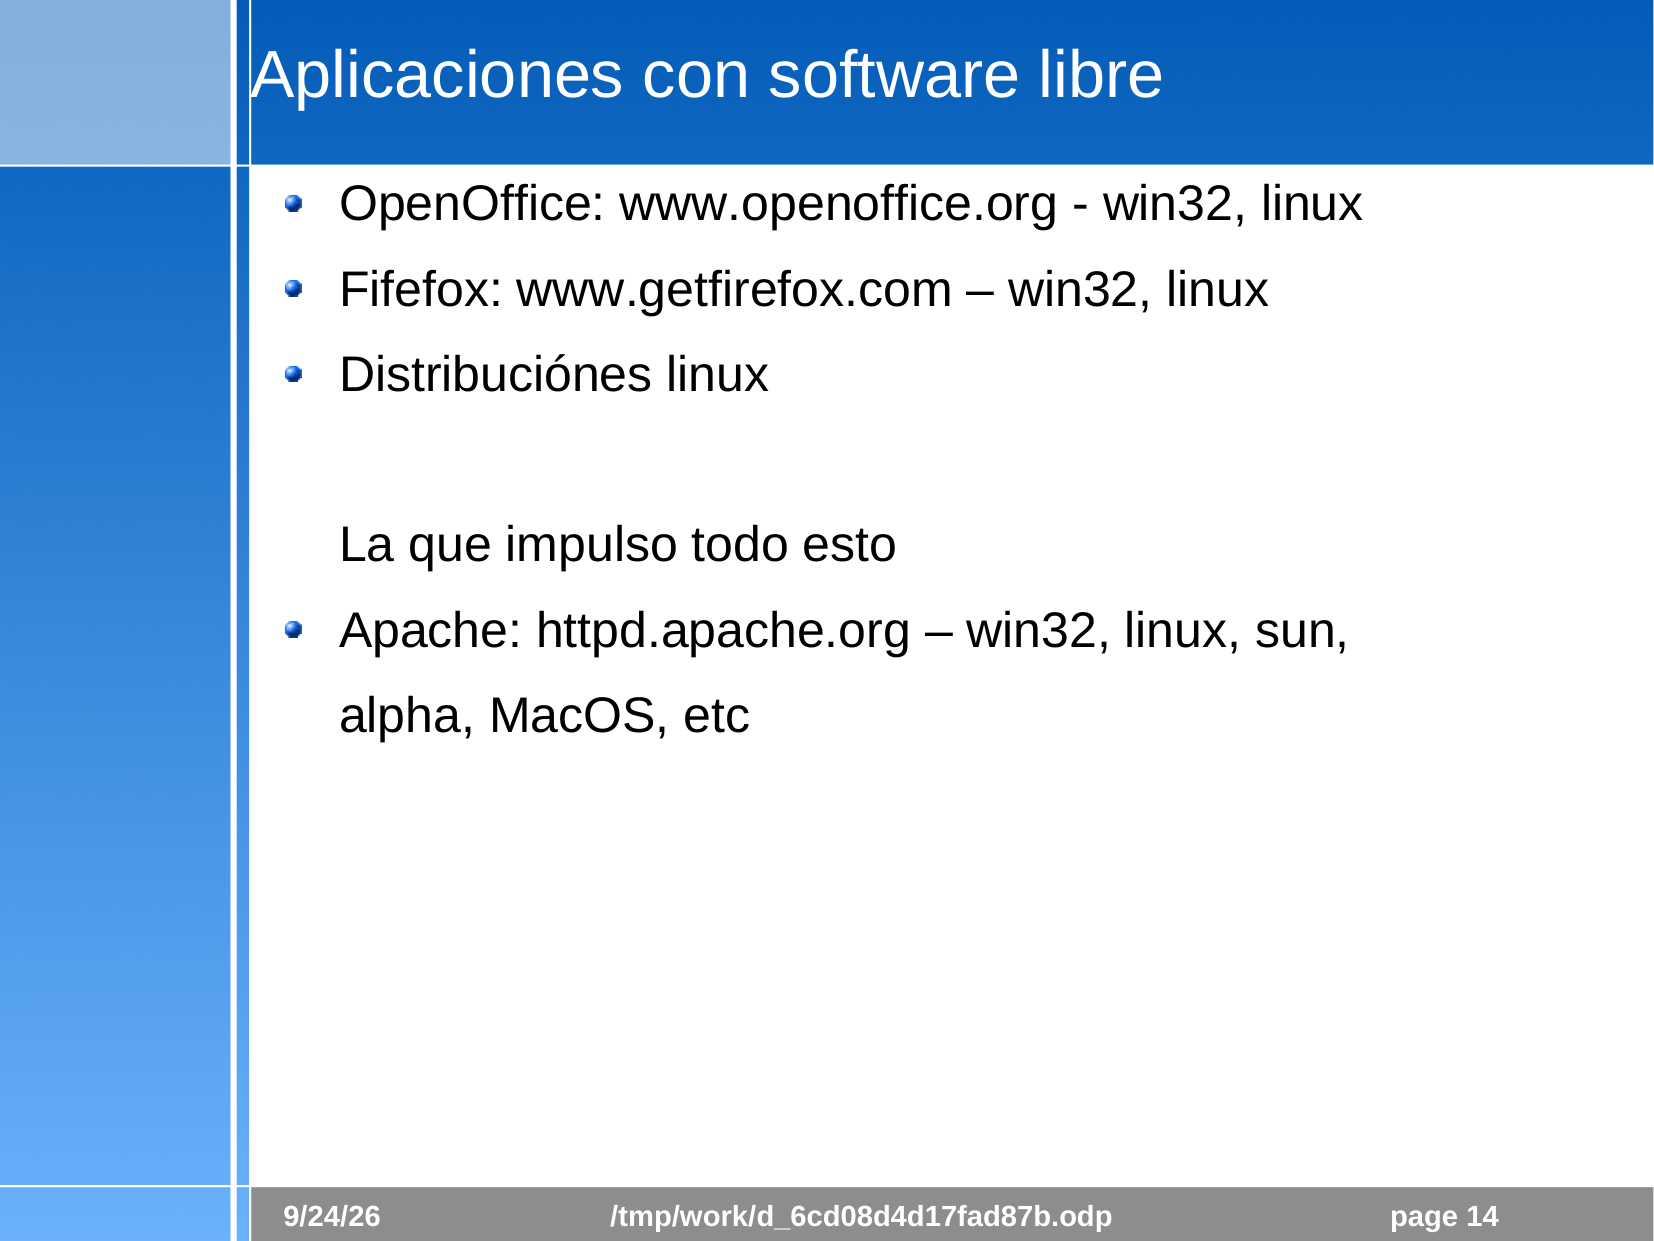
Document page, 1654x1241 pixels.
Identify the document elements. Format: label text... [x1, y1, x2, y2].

picture [0, 0, 1654, 1241]
list OpenOffice: www.openoffice.org - win32, linux Fifefox: www.getfirefox.com – win32, linux Distribuciónes linux La que impulso todo esto Apache: httpd.apache.org – win32, linux, sun, alpha, MacOS, etc [250, 175, 1477, 1036]
title Aplicaciones con software libre [250, 19, 1477, 130]
